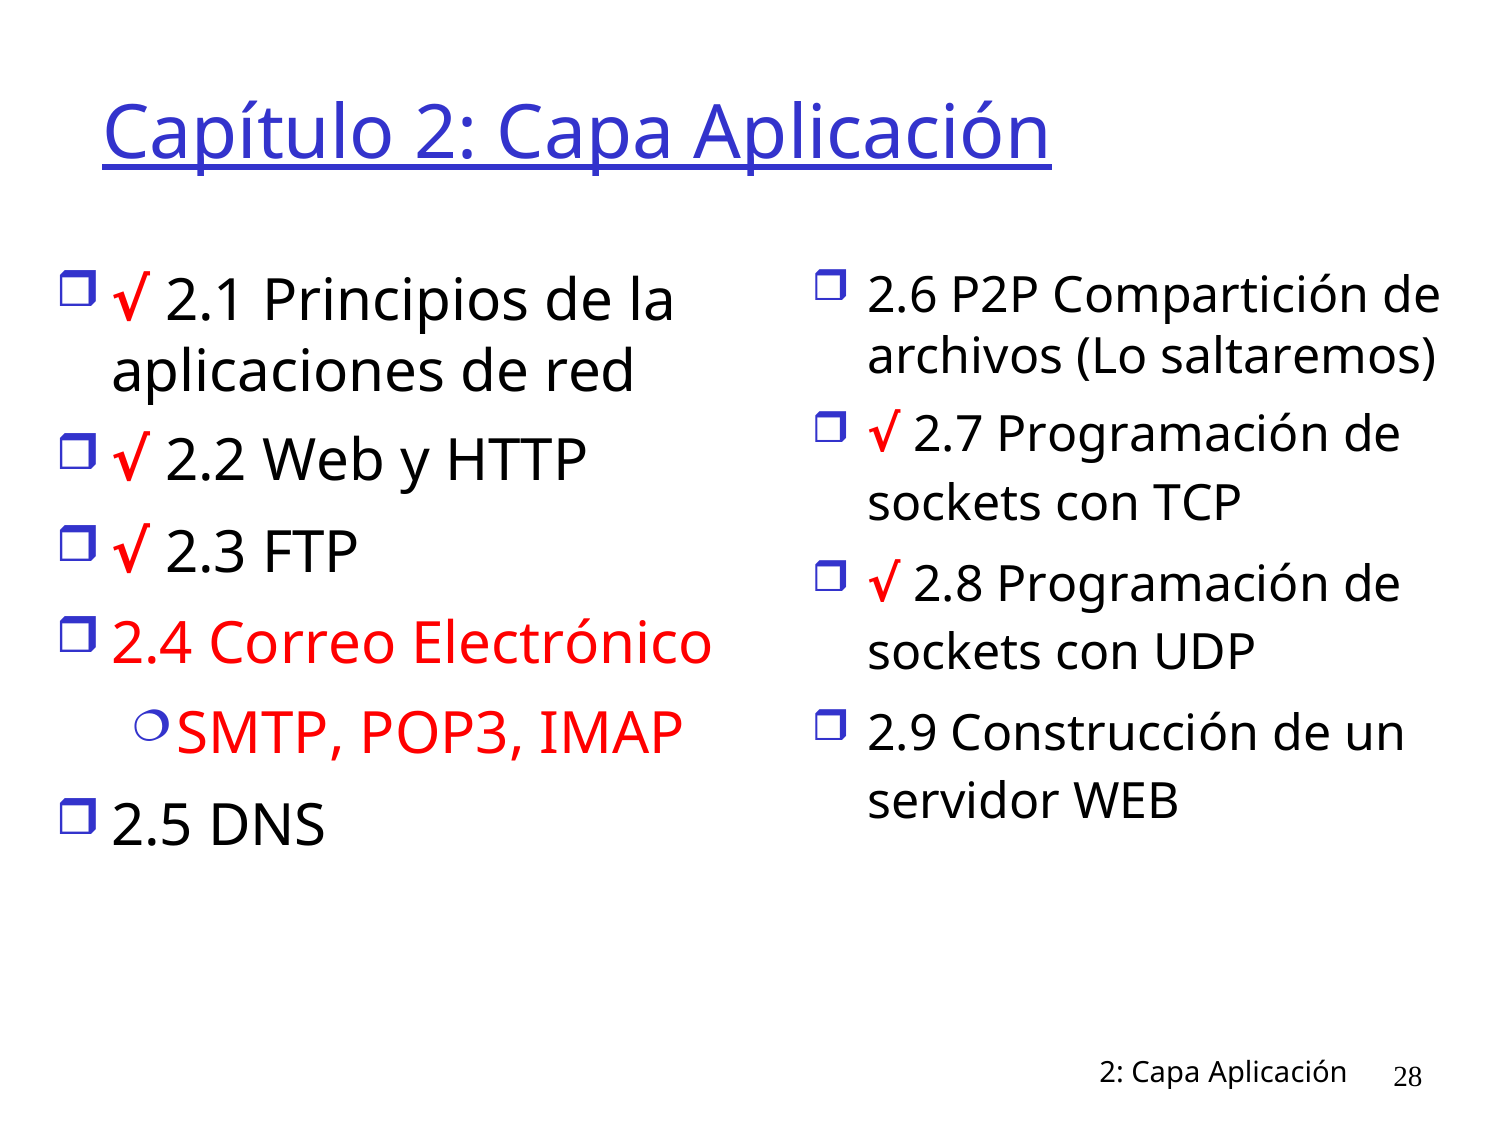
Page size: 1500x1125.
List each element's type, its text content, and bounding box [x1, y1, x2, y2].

list 2.6 P2P Compartición de archivos (Lo saltaremos)‏ √ 2.7 Programación de sockets con TCP √ 2.8 Programación de sockets con UDP 2.9 Construcción de un servidor WEB [797, 255, 1463, 1019]
title Capítulo 2: Capa Aplicación [87, 37, 1363, 225]
list √ 2.1 Principios de la aplicaciones de red √ 2.2 Web y HTTP √ 2.3 FTP 2.4 Correo Electrónico SMTP, POP3, IMAP 2.5 DNS [41, 255, 750, 995]
